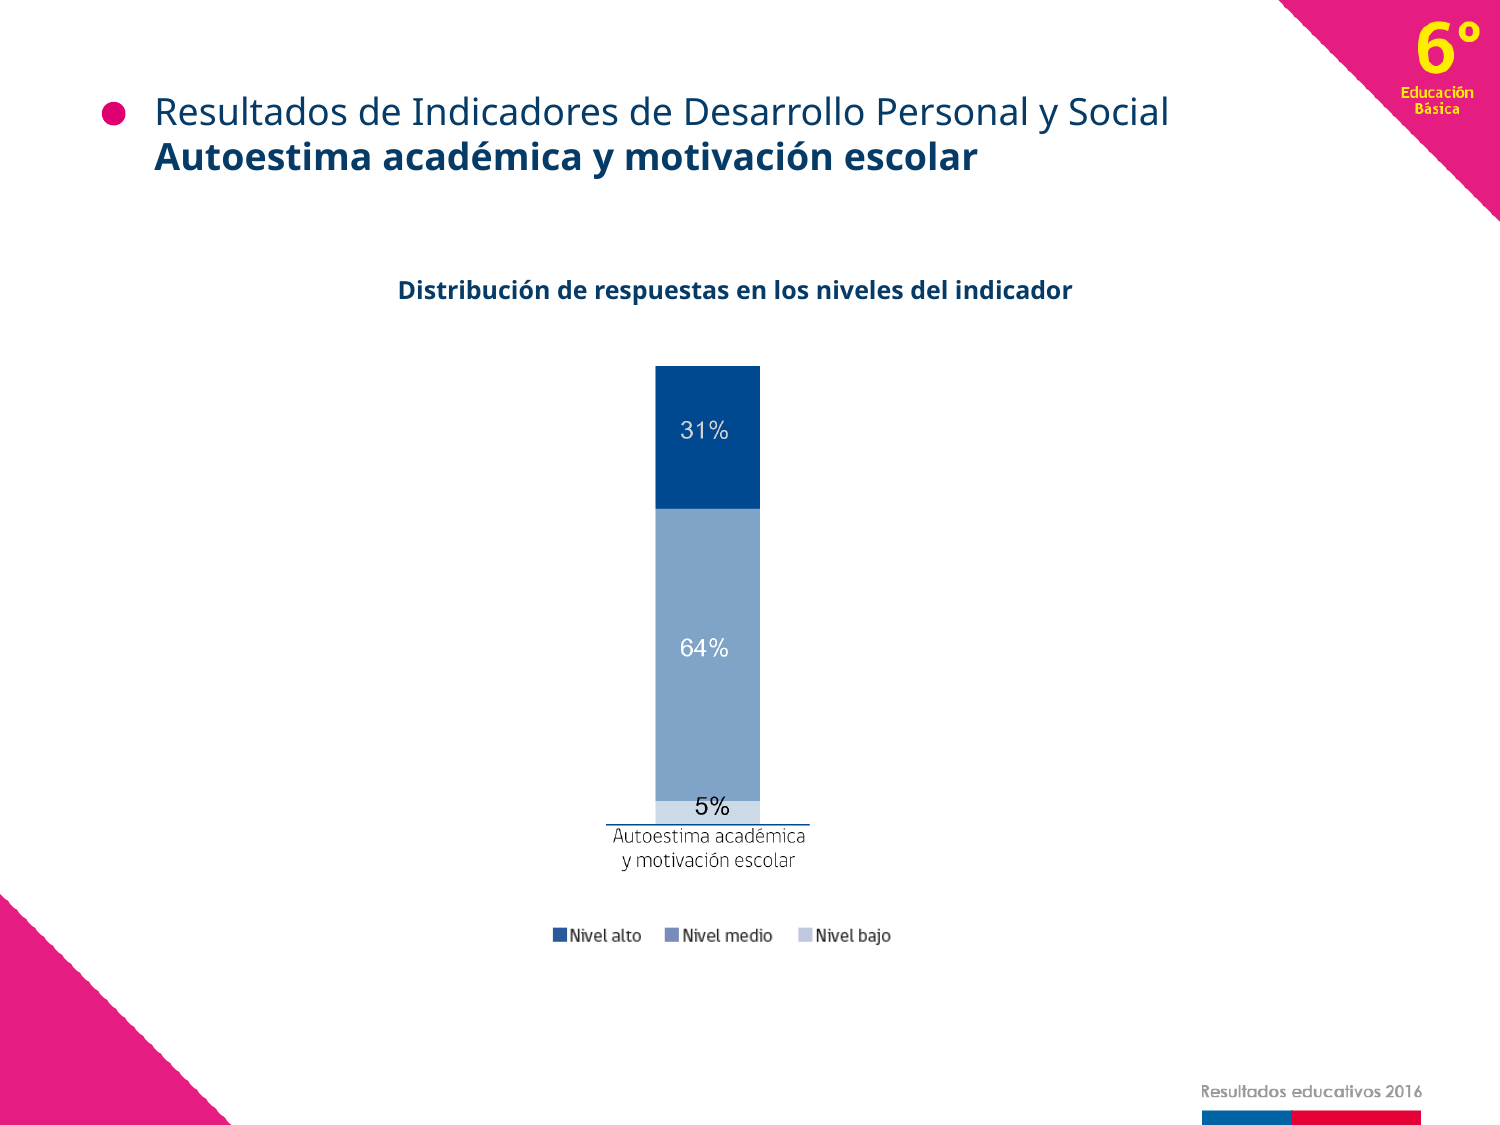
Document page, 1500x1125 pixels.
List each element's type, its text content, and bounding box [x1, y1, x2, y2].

text_box Resultados de Indicadores de Desarrollo Personal y Social Autoestima académica y motivación escolar [139, 80, 1247, 187]
text_box [101, 101, 126, 126]
picture [0, 0, 1500, 1125]
text_box Distribución de respuestas en los niveles del indicador [287, 268, 1185, 313]
